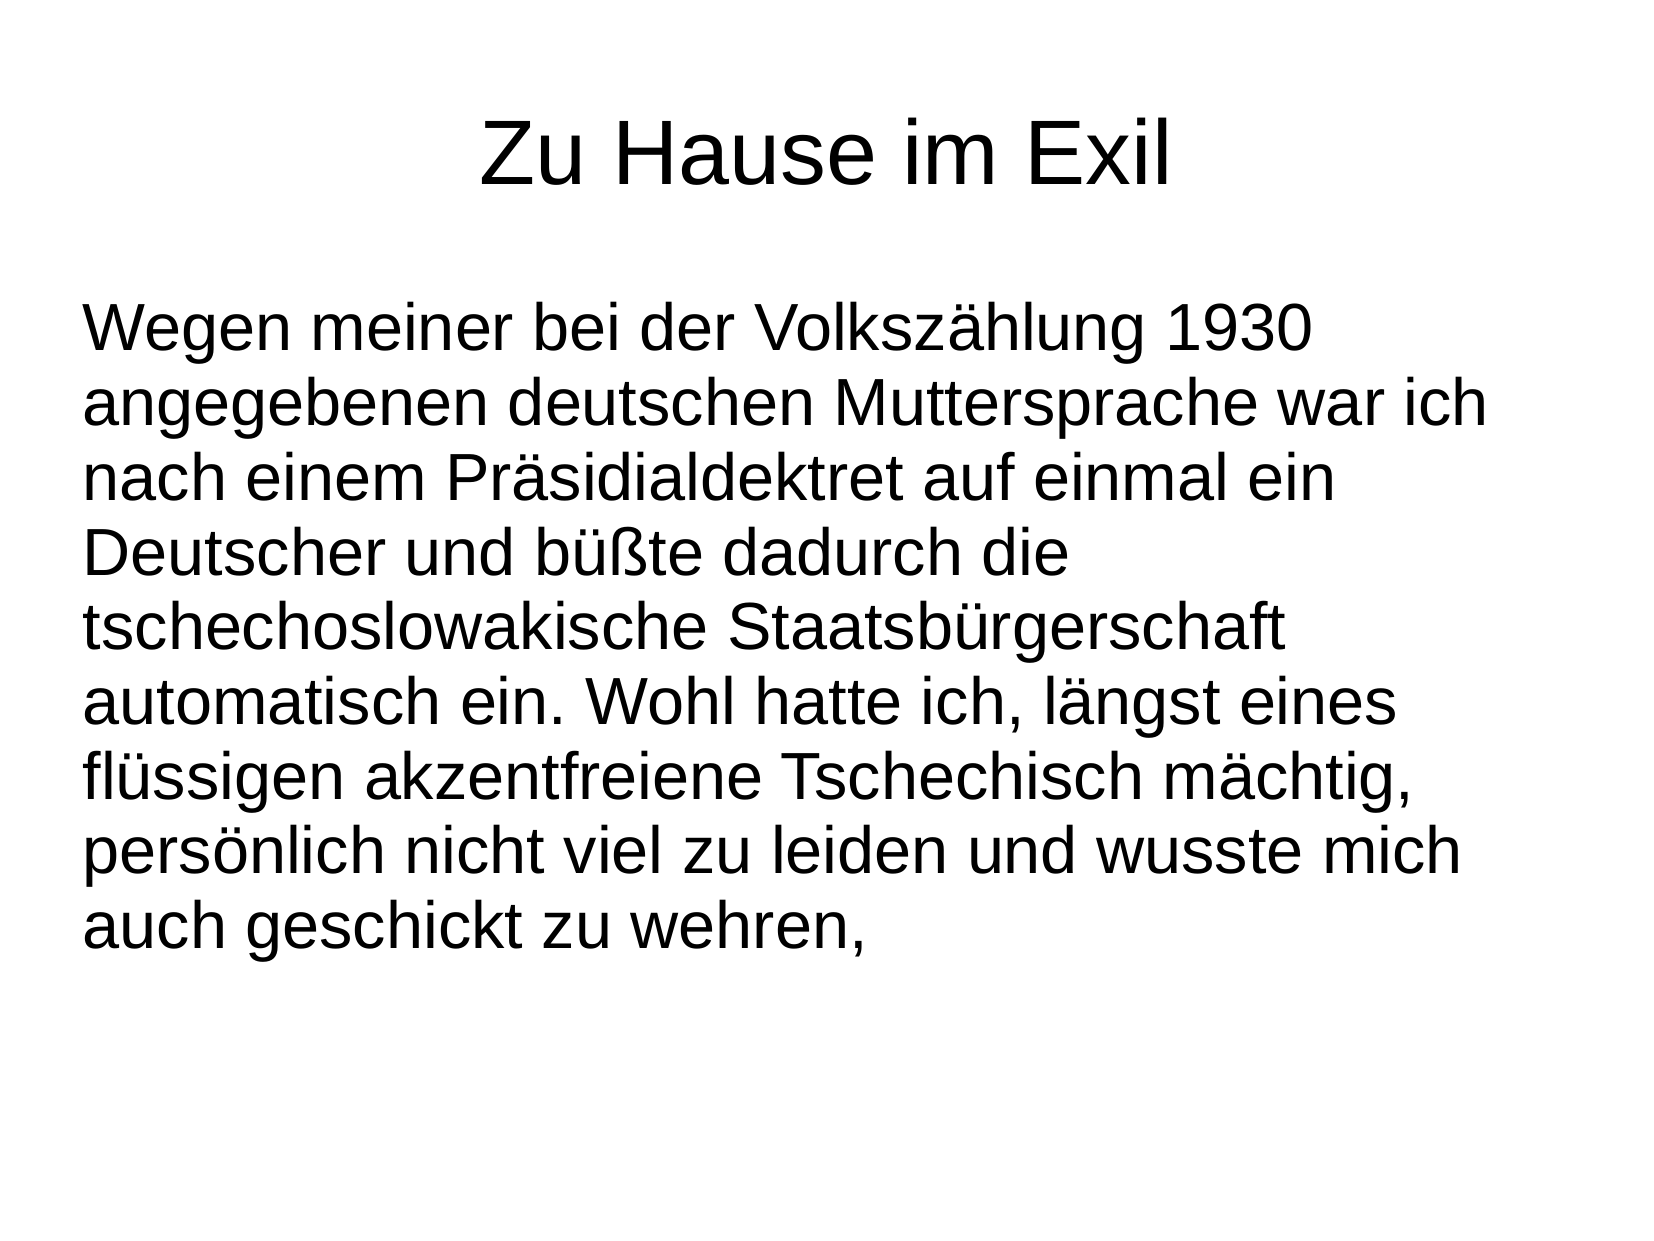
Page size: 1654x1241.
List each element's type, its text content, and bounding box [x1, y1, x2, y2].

list Wegen meiner bei der Volkszählung 1930 angegebenen deutschen Muttersprache war ich nach einem Präsidialdektret auf einmal ein Deutscher und büßte dadurch die tschechoslowakische Staatsbürgerschaft automatisch ein. Wohl hatte ich, längst eines flüssigen akzentfreiene Tschechisch mächtig, persönlich nicht viel zu leiden und wusste mich auch geschickt zu wehren, [82, 290, 1571, 1010]
title Zu Hause im Exil [82, 49, 1571, 257]
